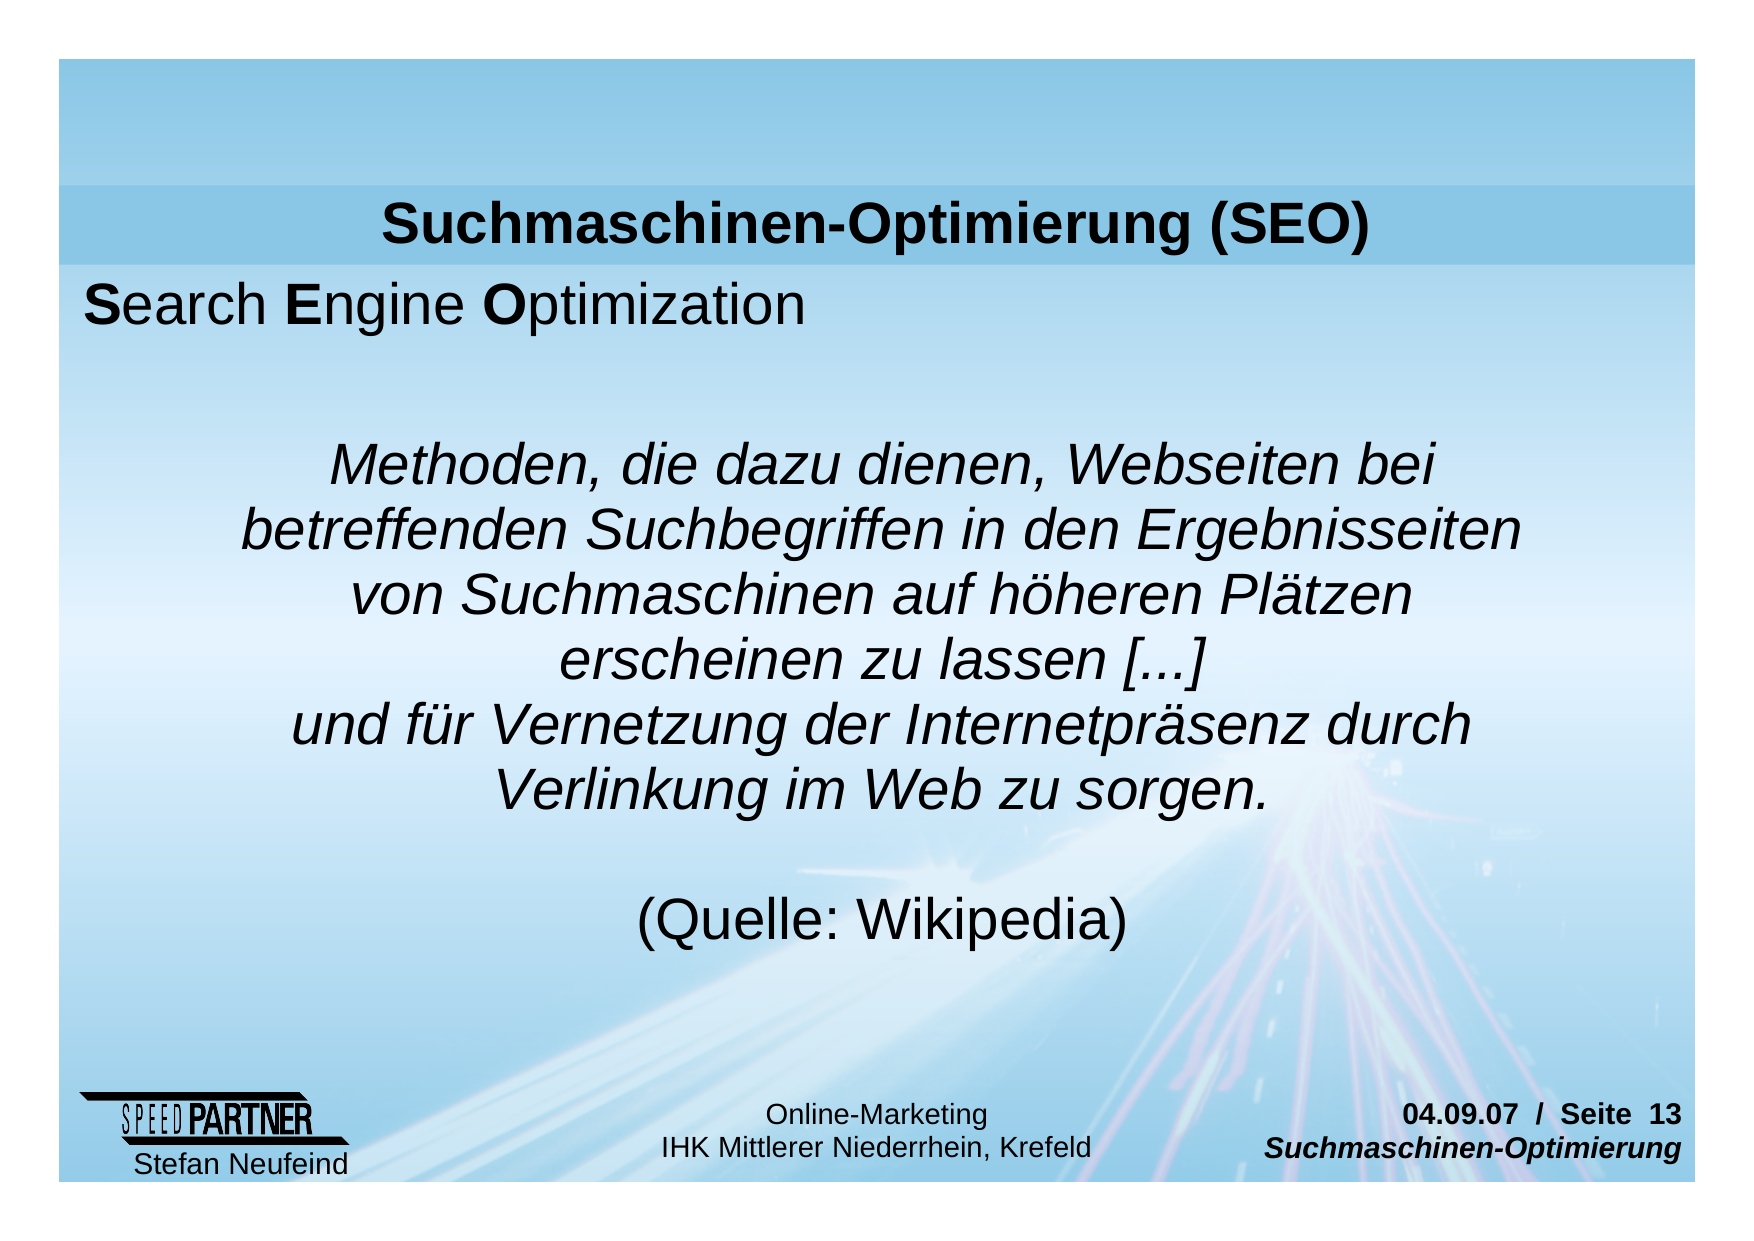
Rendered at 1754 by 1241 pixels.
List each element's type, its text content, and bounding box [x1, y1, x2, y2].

title Suchmaschinen-Optimierung (SEO) [59, 190, 1695, 257]
picture [59, 265, 1695, 1182]
list Search Engine Optimization Methoden, die dazu dienen, Webseiten bei betreffenden Suchbegriffen in den Ergebnisseiten von Suchmaschinen auf höheren Plätzen erscheinen zu lassen [...] und für Vernetzung der Internetpräsenz durch Verlinkung im Web zu sorgen. (Quelle: Wikipedia) [71, 272, 1695, 1055]
picture [59, 59, 1695, 185]
